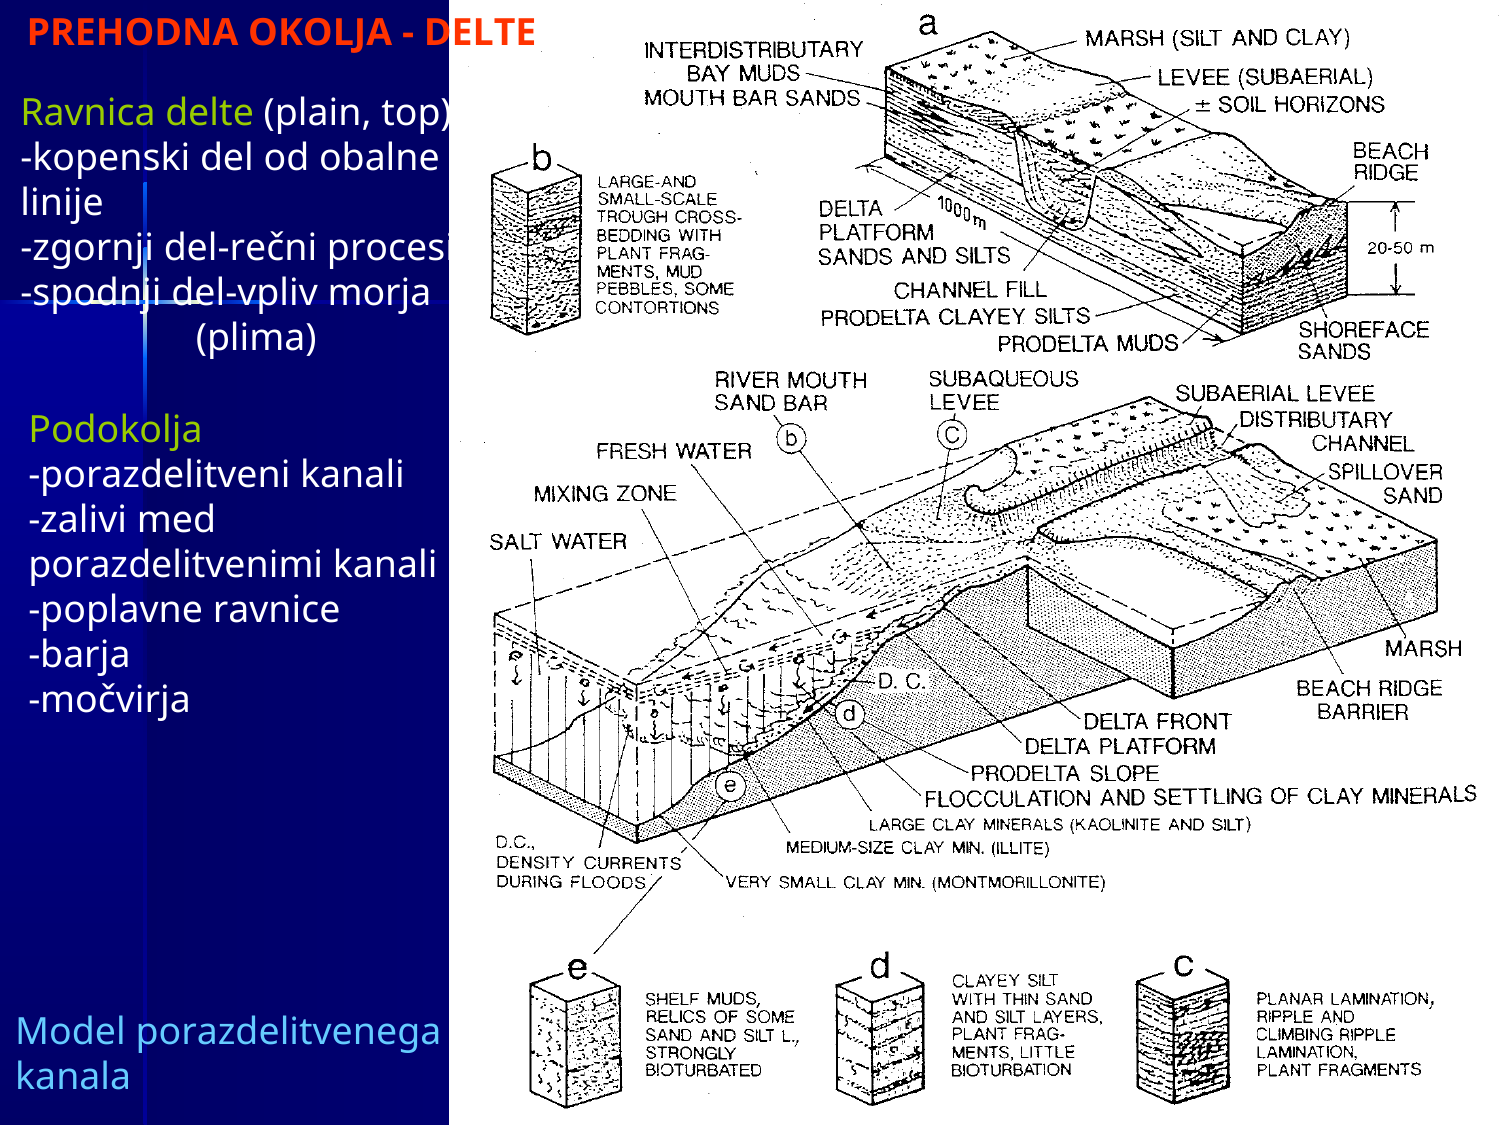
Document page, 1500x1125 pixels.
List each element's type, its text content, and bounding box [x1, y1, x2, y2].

picture [449, 0, 1500, 1125]
text_box PREHODNA OKOLJA - DELTE [11, 0, 552, 61]
text_box Ravnica delte (plain, top) -kopenski del od obalne linije -zgornji del-rečni procesi -spodnji del-vpliv morja (plima) [5, 80, 471, 367]
text_box Model porazdelitvenega kanala [0, 999, 457, 1105]
text_box Podokolja -porazdelitveni kanali -zalivi med porazdelitvenimi kanali -poplavne ravnice -barja -močvirja [13, 397, 454, 728]
